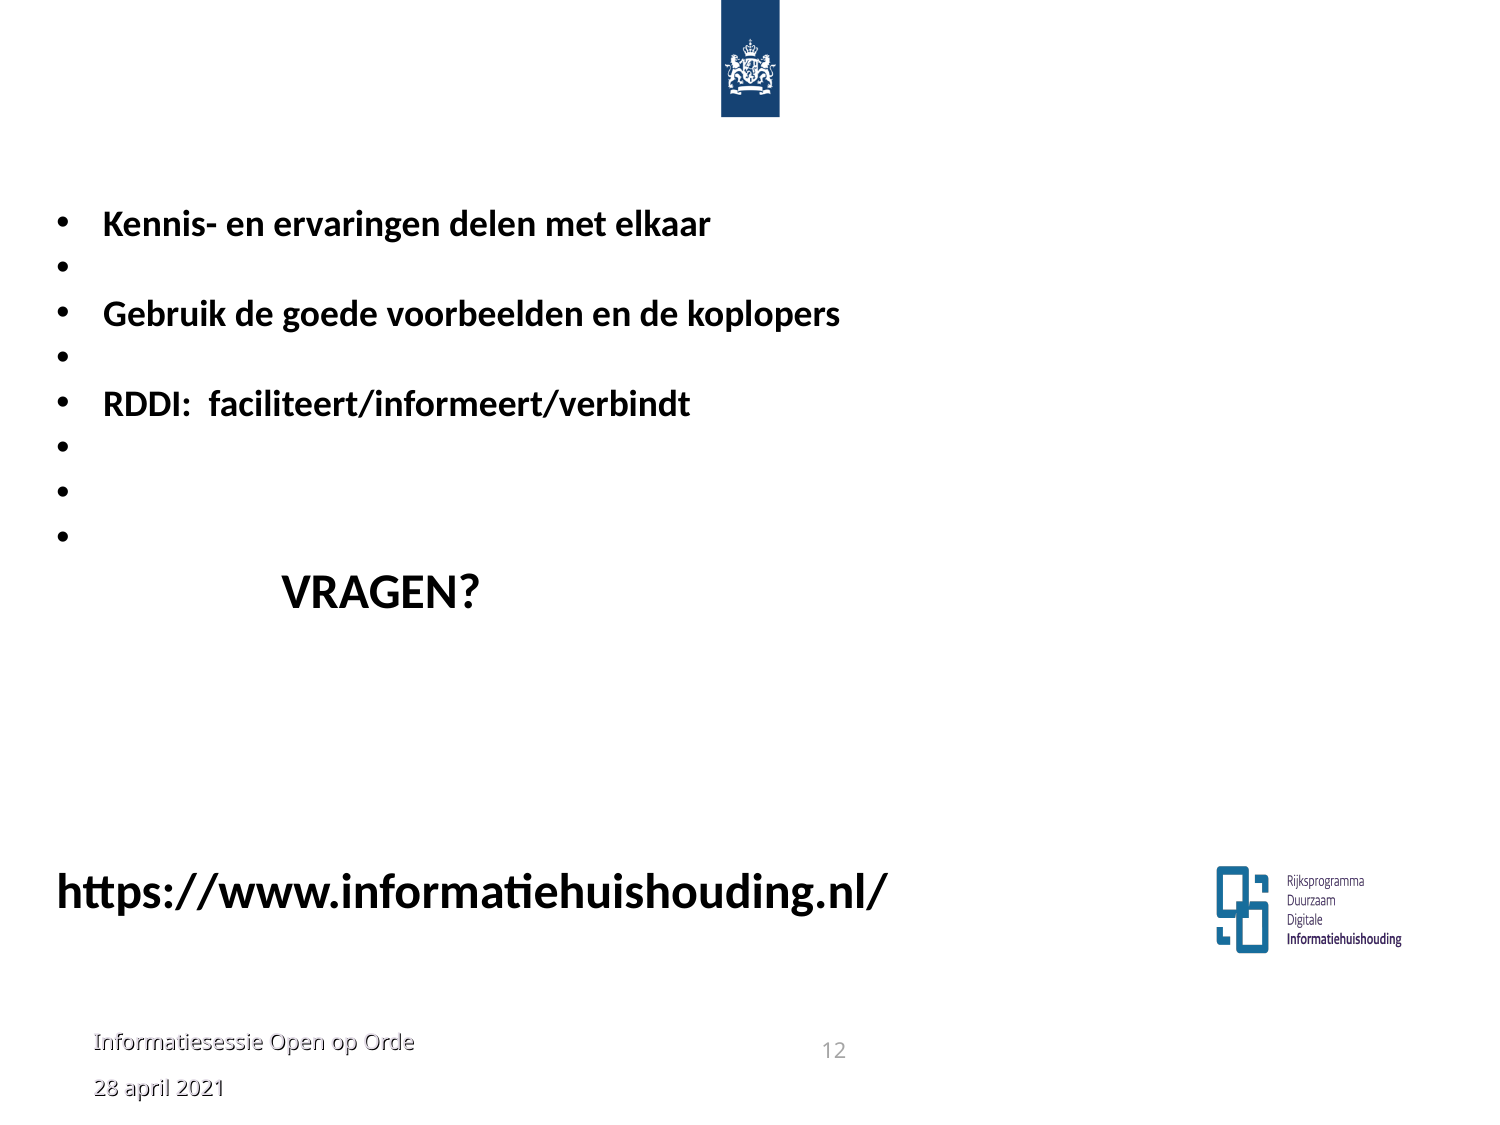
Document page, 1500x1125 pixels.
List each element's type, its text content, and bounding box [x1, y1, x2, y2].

text_box Kennis- en ervaringen delen met elkaar Gebruik de goede voorbeelden en de koplopers RDDI: faciliteert/informeert/verbindt VRAGEN? https://www.informatiehuishouding.nl/ [41, 191, 1125, 926]
text_box 12 [806, 1020, 1423, 1074]
text_box 28 april 2021 [78, 1074, 694, 1117]
text_box Informatiesessie Open op Orde [78, 1020, 694, 1074]
